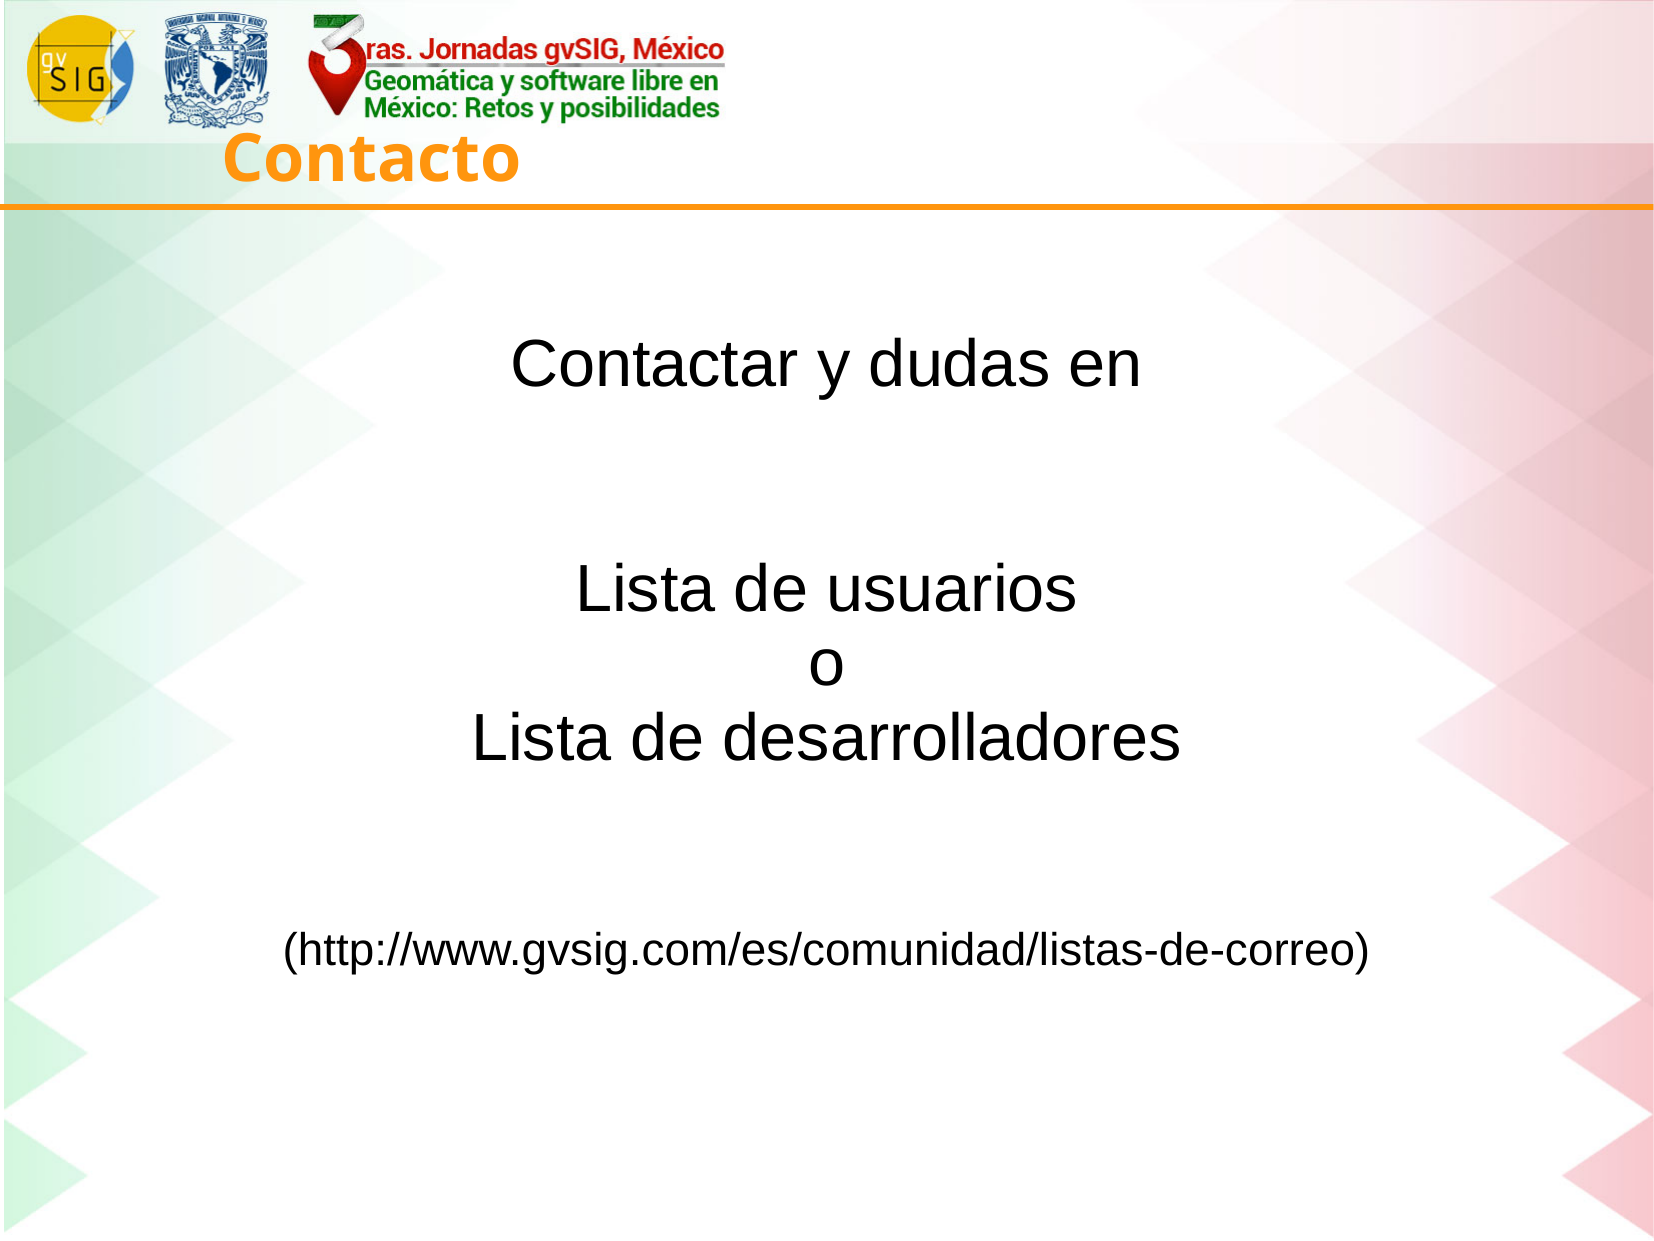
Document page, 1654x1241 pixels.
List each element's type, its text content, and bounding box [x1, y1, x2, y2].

picture [4, 210, 1654, 1240]
text_box Contactar y dudas en Lista de usuarios o Lista de desarrolladores (http://www.gvsig.com/es/comunidad/listas-de-correo) [200, 318, 1453, 1026]
title Contacto [0, 0, 1654, 207]
